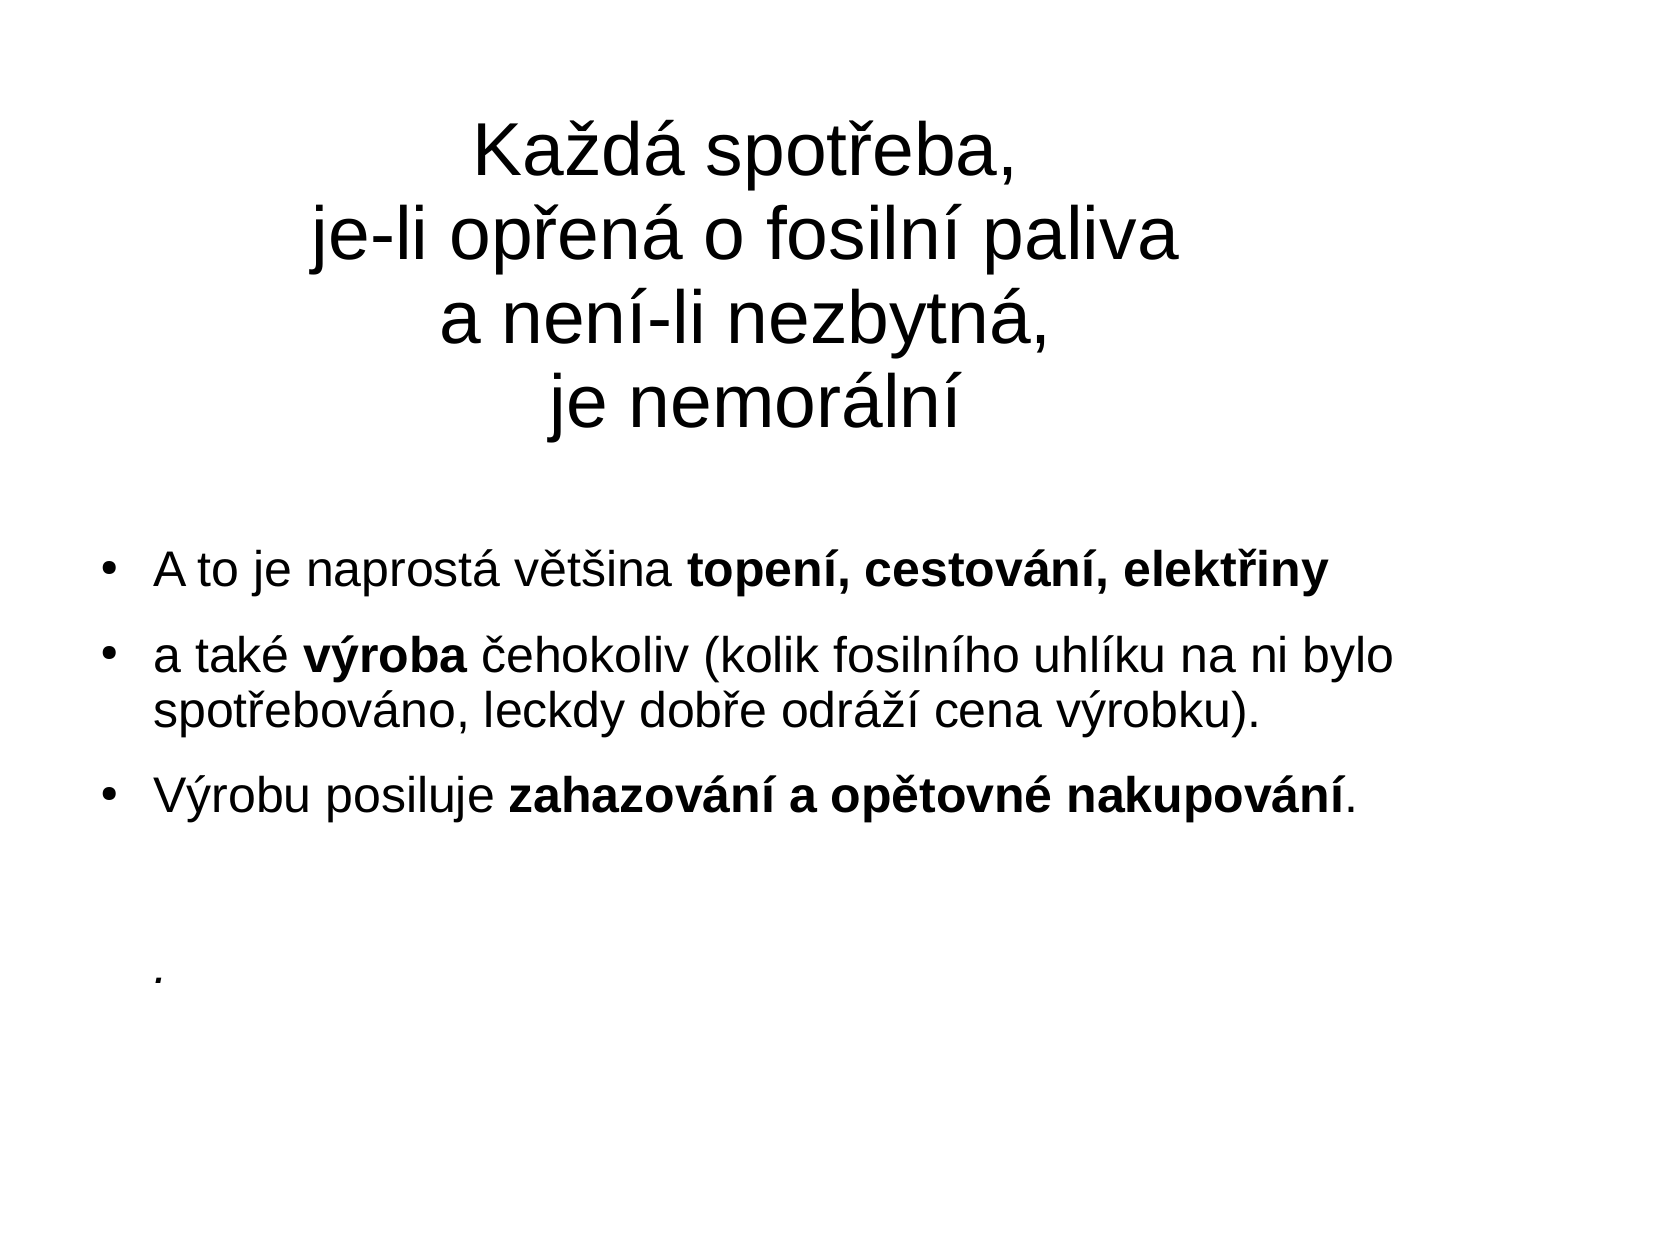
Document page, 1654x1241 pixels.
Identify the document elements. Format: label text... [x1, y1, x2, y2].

title Každá spotřeba, je-li opřená o fosilní paliva a není-li nezbytná, je nemorální [81, 107, 1431, 444]
list A to je naprostá většina topení, cestování, elektřiny a také výroba čehokoliv (kolik fosilního uhlíku na ni bylo spotřebováno, leckdy dobře odráží cena výrobku). Výrobu posiluje zahazování a opětovné nakupování. . [82, 541, 1433, 1241]
